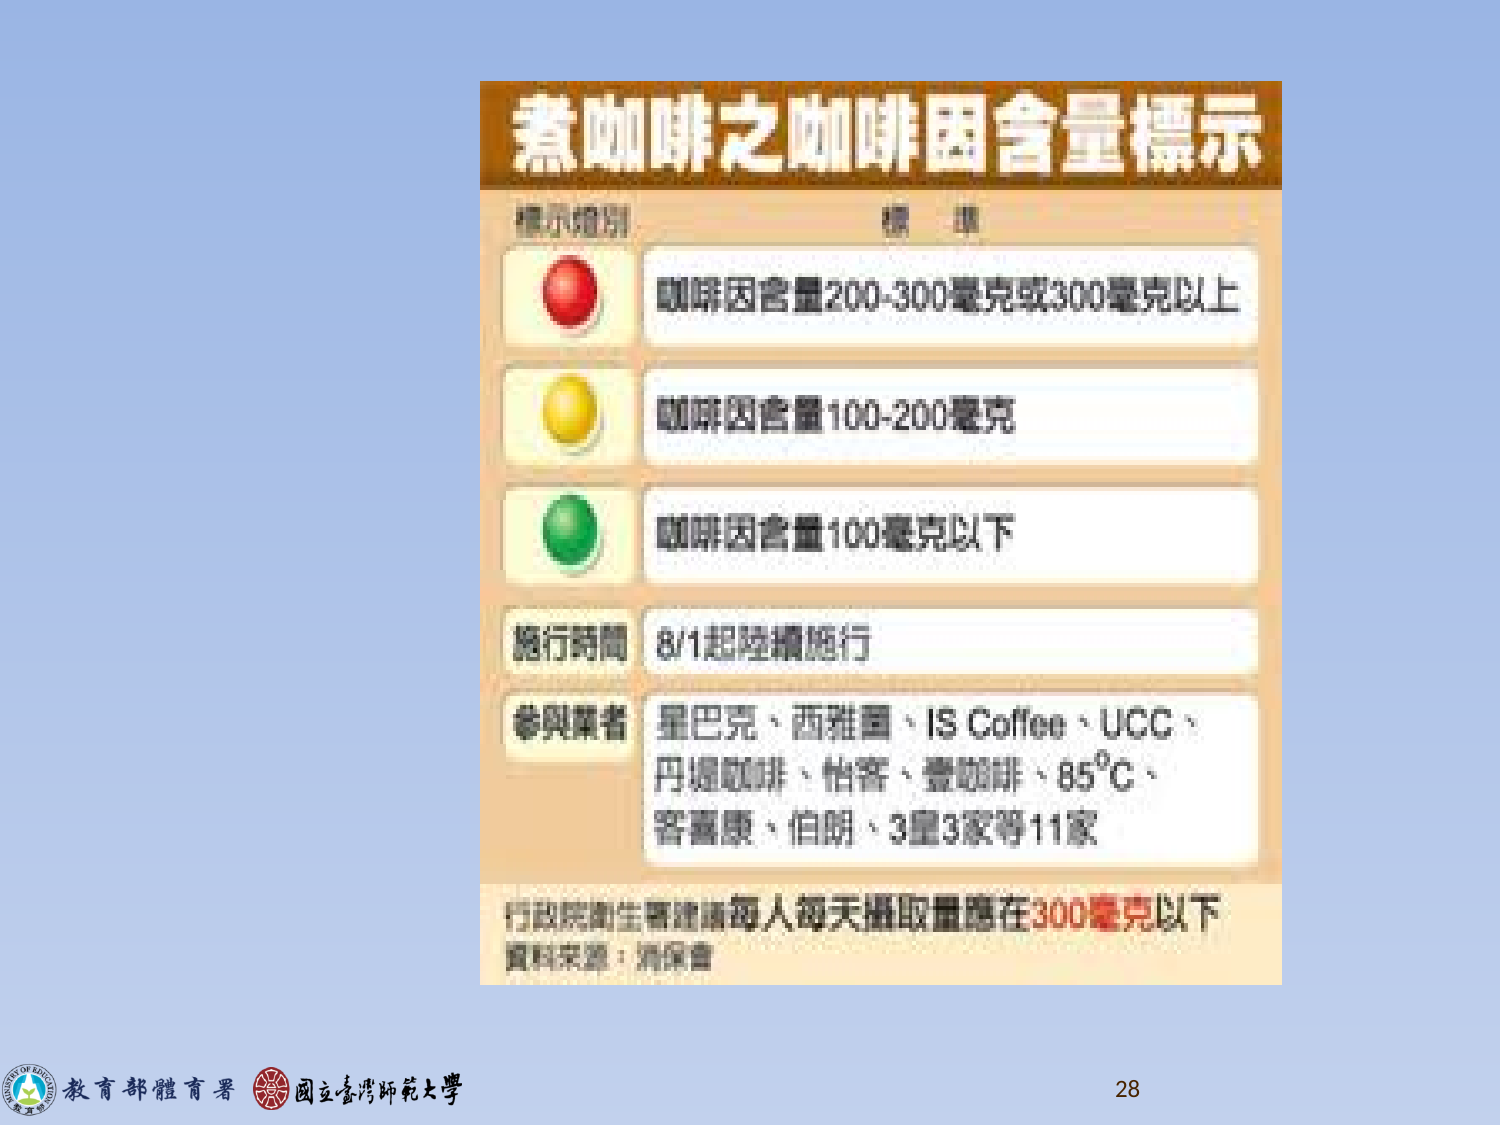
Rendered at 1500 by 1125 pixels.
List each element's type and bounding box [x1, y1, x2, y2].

picture [480, 82, 1282, 985]
text_box [1100, 1050, 1451, 1125]
